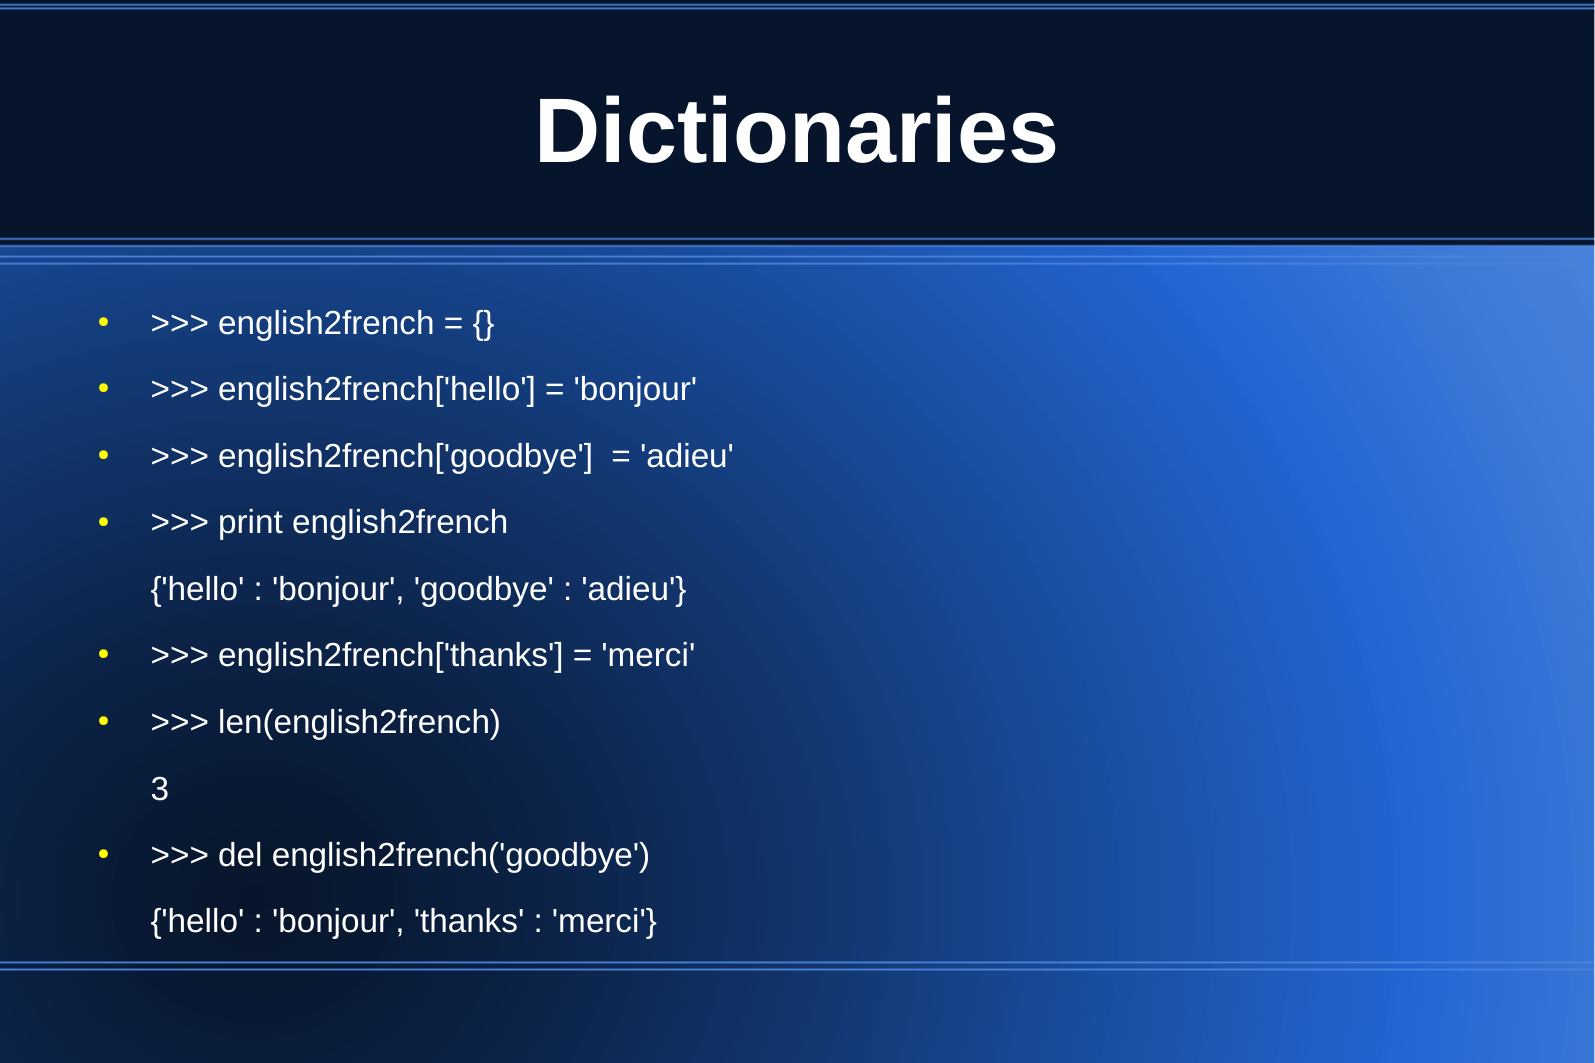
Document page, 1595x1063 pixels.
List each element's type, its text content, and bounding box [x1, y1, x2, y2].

title Dictionaries [79, 49, 1515, 213]
picture [0, 0, 1595, 1063]
list >>> english2french = {} >>> english2french['hello'] = 'bonjour' >>> english2french['goodbye'] = 'adieu' >>> print english2french {'hello' : 'bonjour', 'goodbye' : 'adieu'} >>> english2french['thanks'] = 'merci' >>> len(english2french) 3 >>> del english2french('goodbye') {'hello' : 'bonjour', 'thanks' : 'merci'} [79, 304, 1515, 943]
